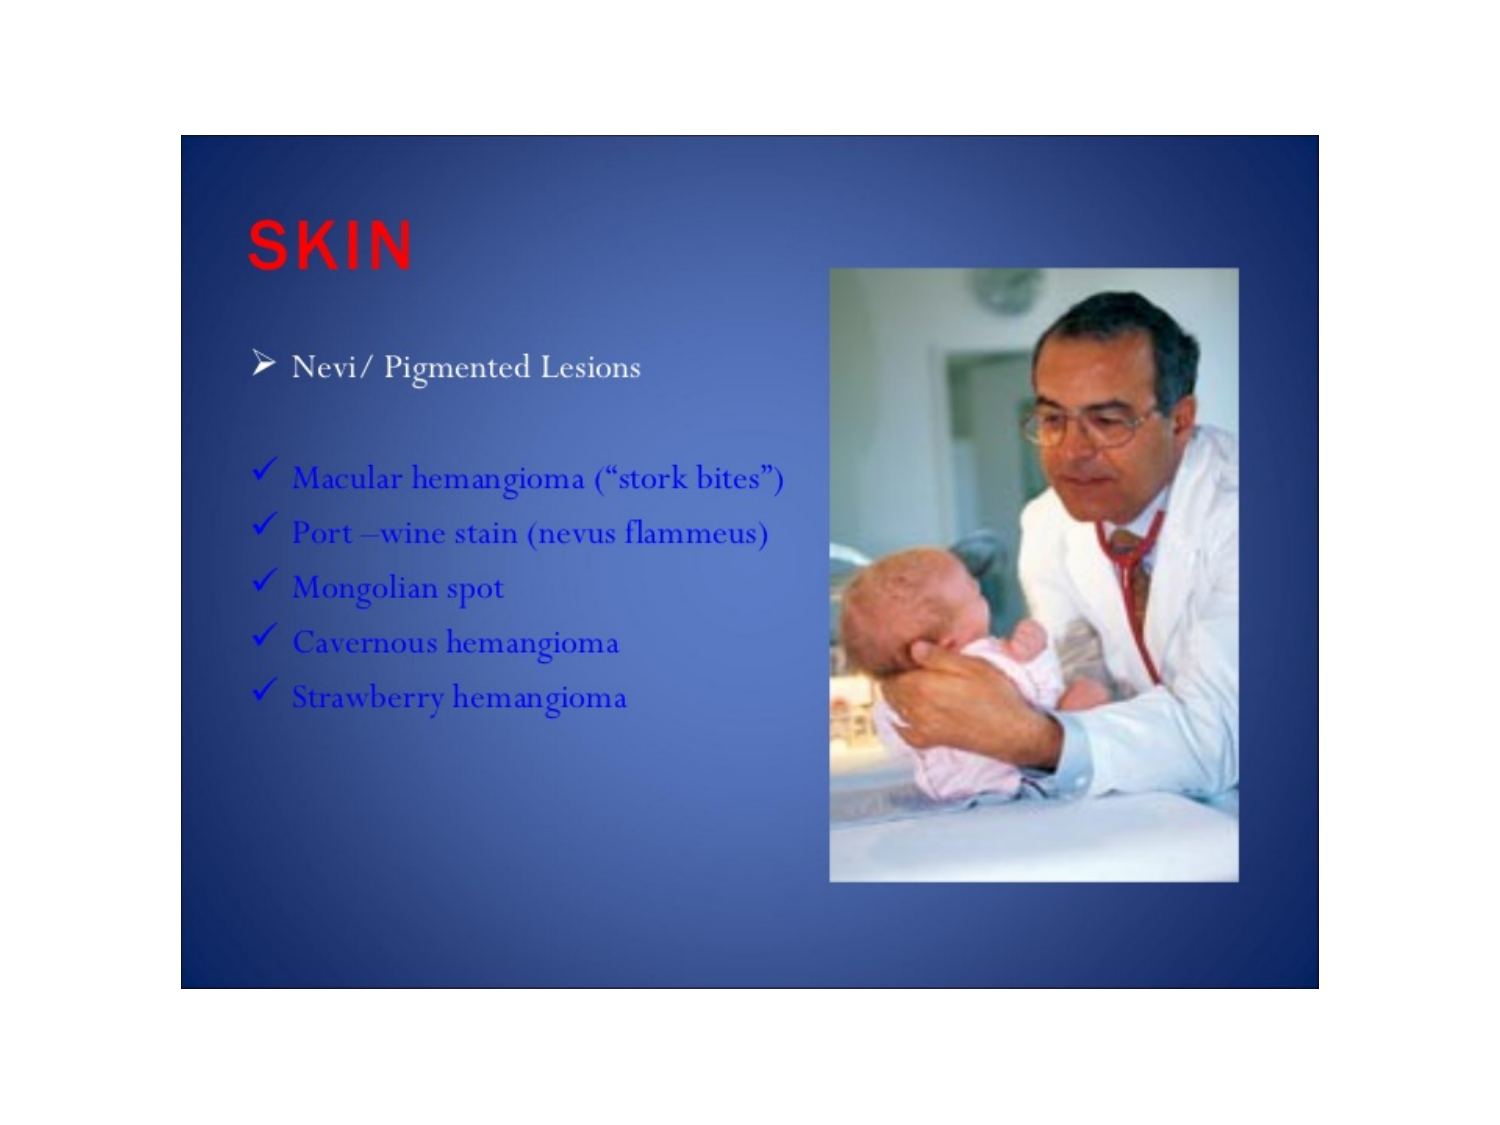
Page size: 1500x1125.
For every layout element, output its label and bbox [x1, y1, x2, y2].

picture [181, 135, 1319, 990]
